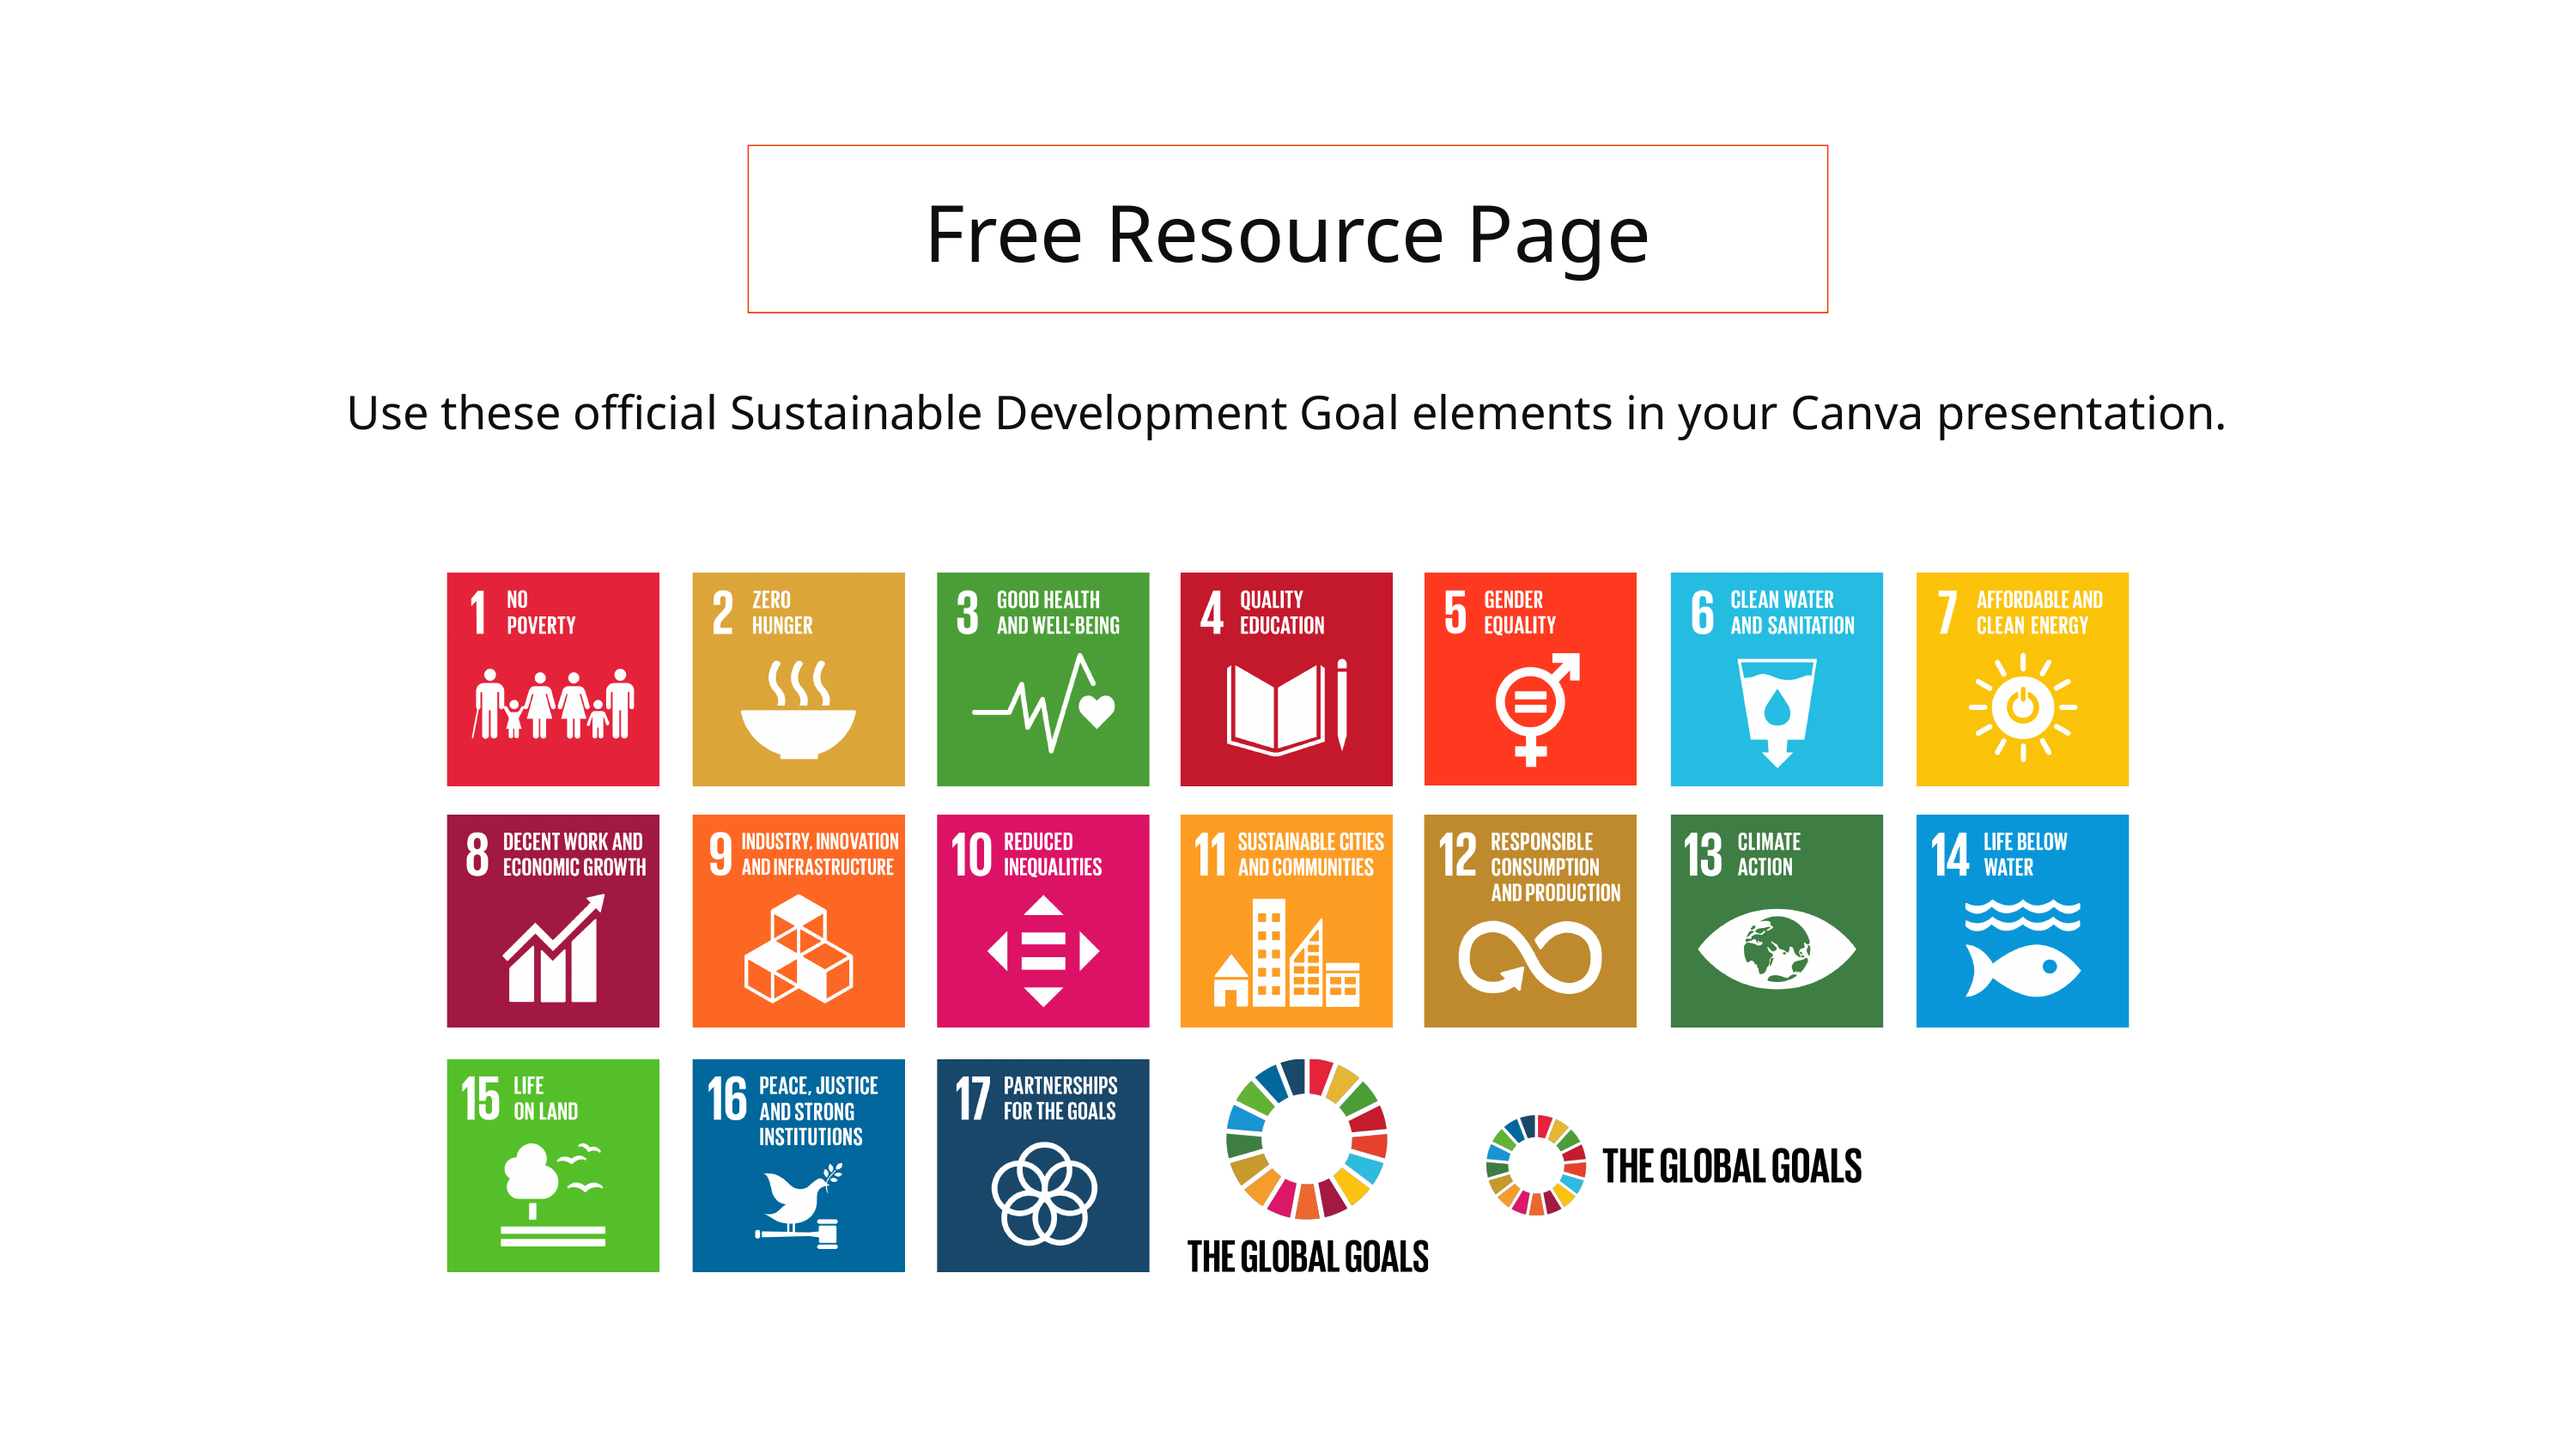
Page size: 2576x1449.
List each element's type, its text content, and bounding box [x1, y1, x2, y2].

text_box [692, 573, 905, 786]
text_box [1917, 573, 2129, 786]
text_box [1425, 573, 1637, 785]
text_box Free Resource Page [804, 175, 1772, 279]
text_box [1486, 1115, 1862, 1216]
text_box [1670, 815, 1884, 1028]
text_box [937, 1059, 1150, 1272]
text_box [447, 1059, 659, 1272]
text_box [747, 144, 1829, 313]
text_box [692, 1059, 905, 1272]
text_box [447, 573, 659, 786]
text_box [447, 815, 659, 1028]
text_box [1670, 573, 1884, 786]
text_box [1917, 815, 2129, 1028]
text_box Use these official Sustainable Development Goal elements in your Canva presentation. [237, 378, 2339, 437]
text_box [1424, 815, 1637, 1028]
text_box [937, 815, 1150, 1028]
text_box [937, 573, 1150, 786]
text_box [1188, 1059, 1429, 1272]
text_box [1180, 573, 1394, 786]
text_box [1180, 815, 1394, 1028]
text_box [692, 815, 905, 1028]
